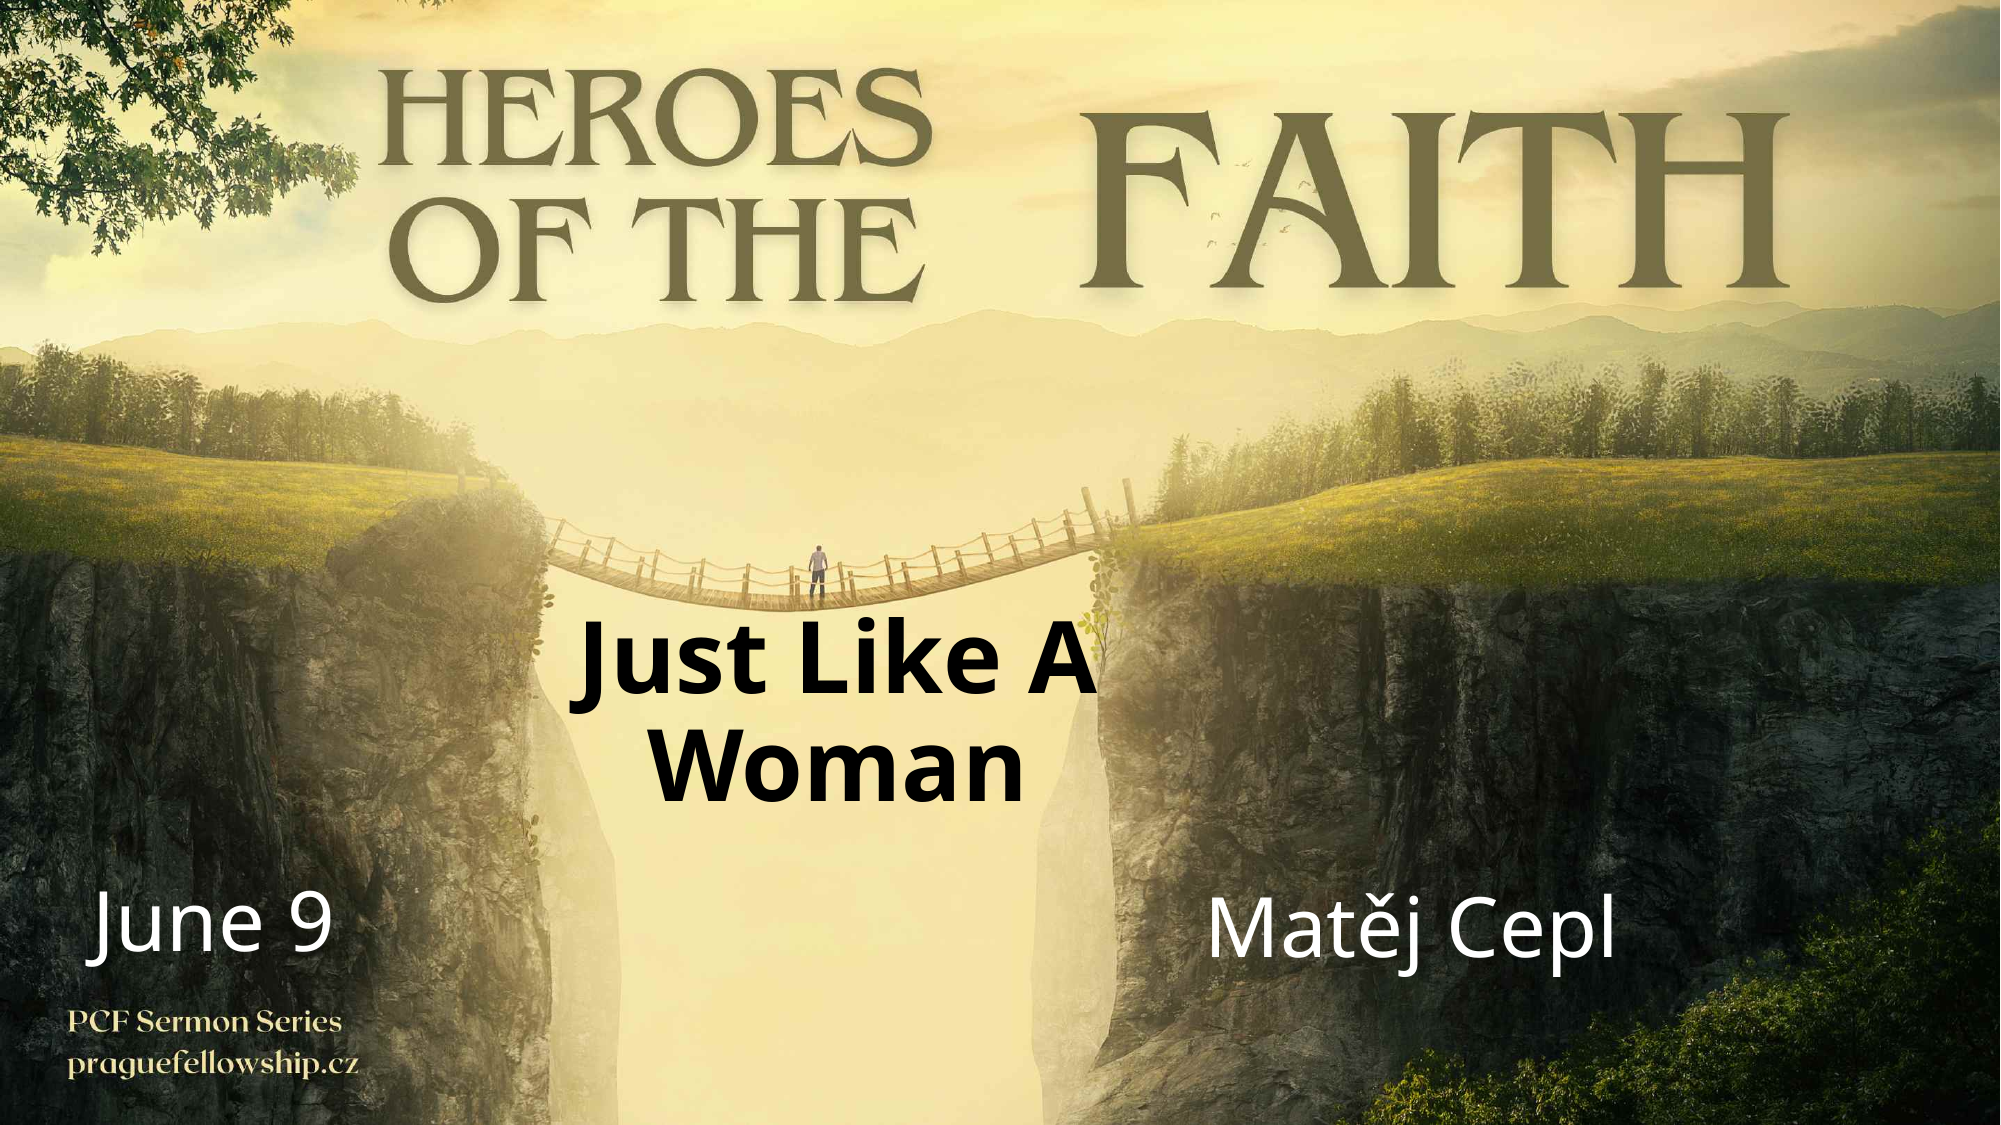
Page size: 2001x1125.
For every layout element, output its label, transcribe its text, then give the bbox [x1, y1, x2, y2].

text_box June 9 [78, 860, 484, 1021]
picture [0, 0, 2001, 1125]
text_box Matěj Cepl [1189, 877, 1844, 1023]
title Just Like A Woman [447, 646, 1229, 785]
